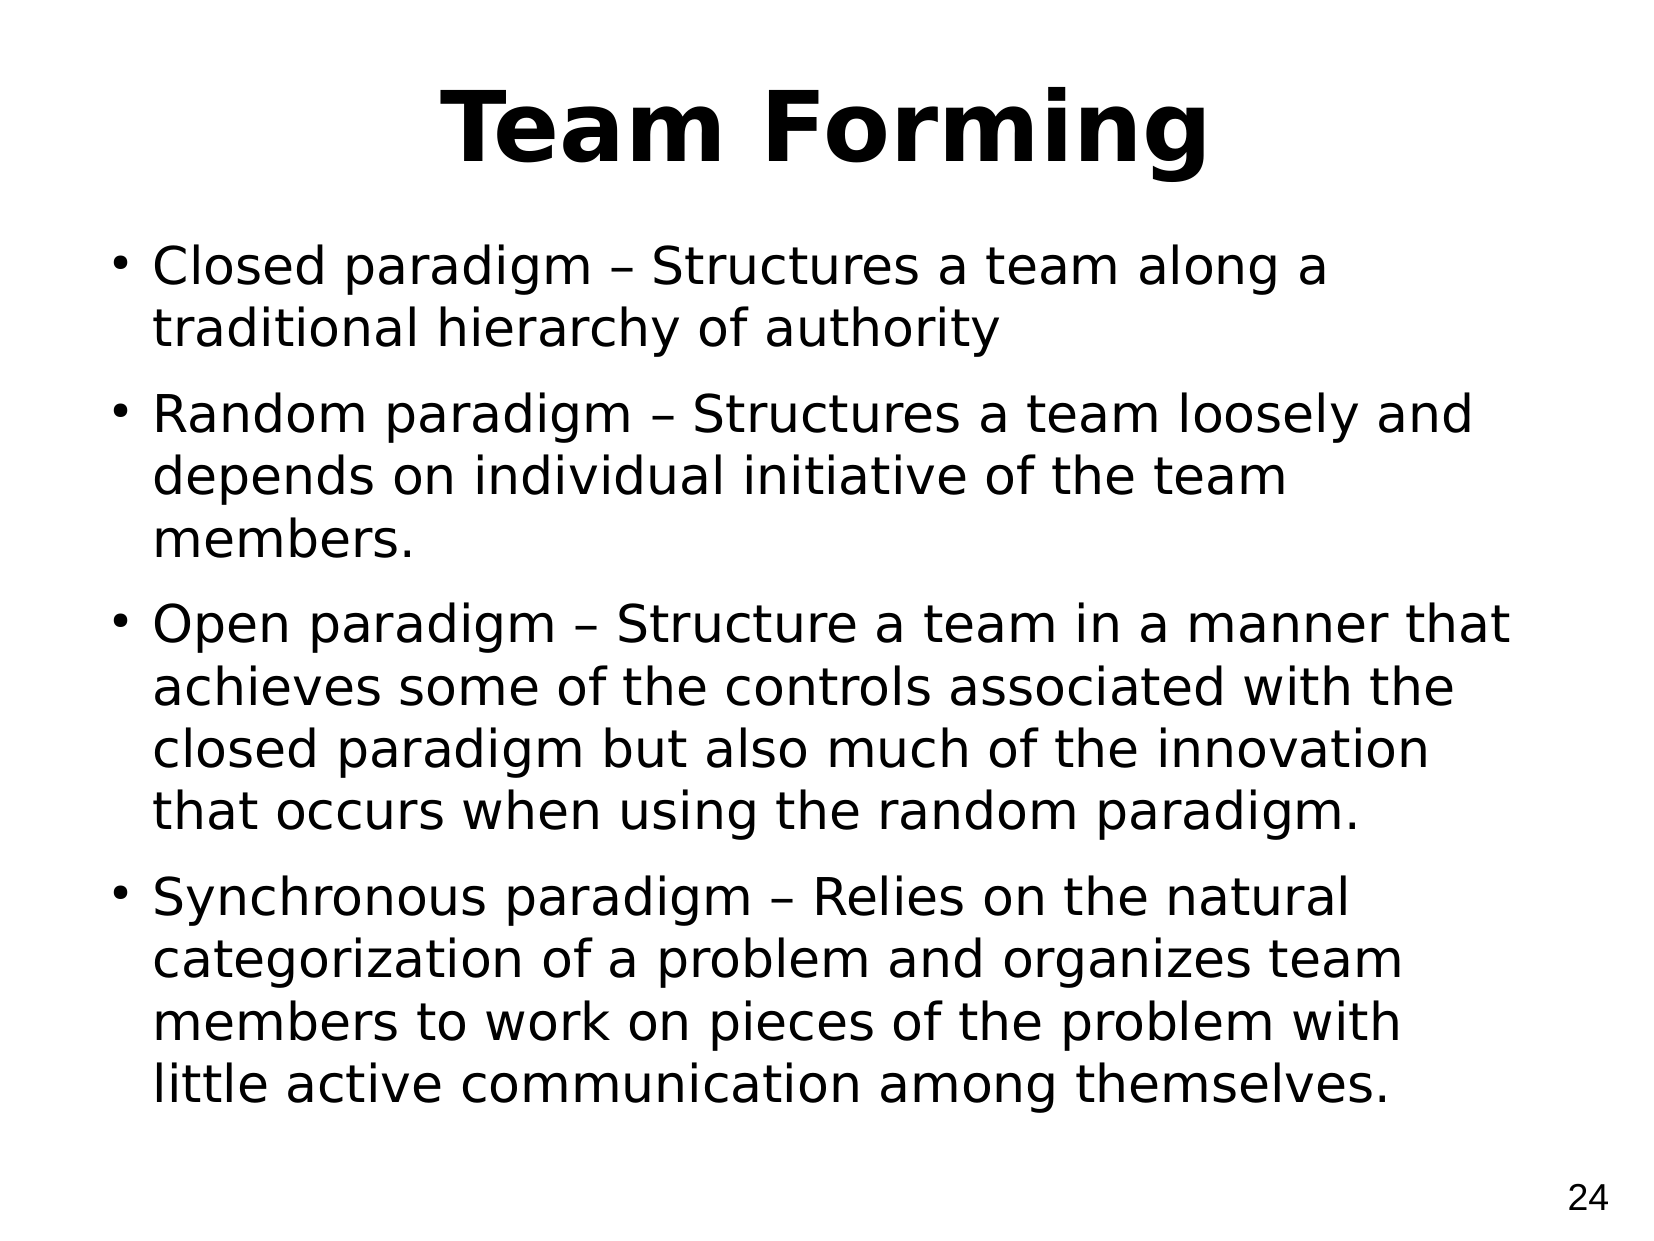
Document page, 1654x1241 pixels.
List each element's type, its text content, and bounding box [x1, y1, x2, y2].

list Closed paradigm – Structures a team along a traditional hierarchy of authority Random paradigm – Structures a team loosely and depends on individual initiative of the team members. Open paradigm – Structure a team in a manner that achieves some of the controls associated with the closed paradigm but also much of the innovation that occurs when using the random paradigm. Synchronous paradigm – Relies on the natural categorization of a problem and organizes team members to work on pieces of the problem with little active communication among themselves. [82, 224, 1538, 1186]
title Team Forming [82, 49, 1571, 195]
